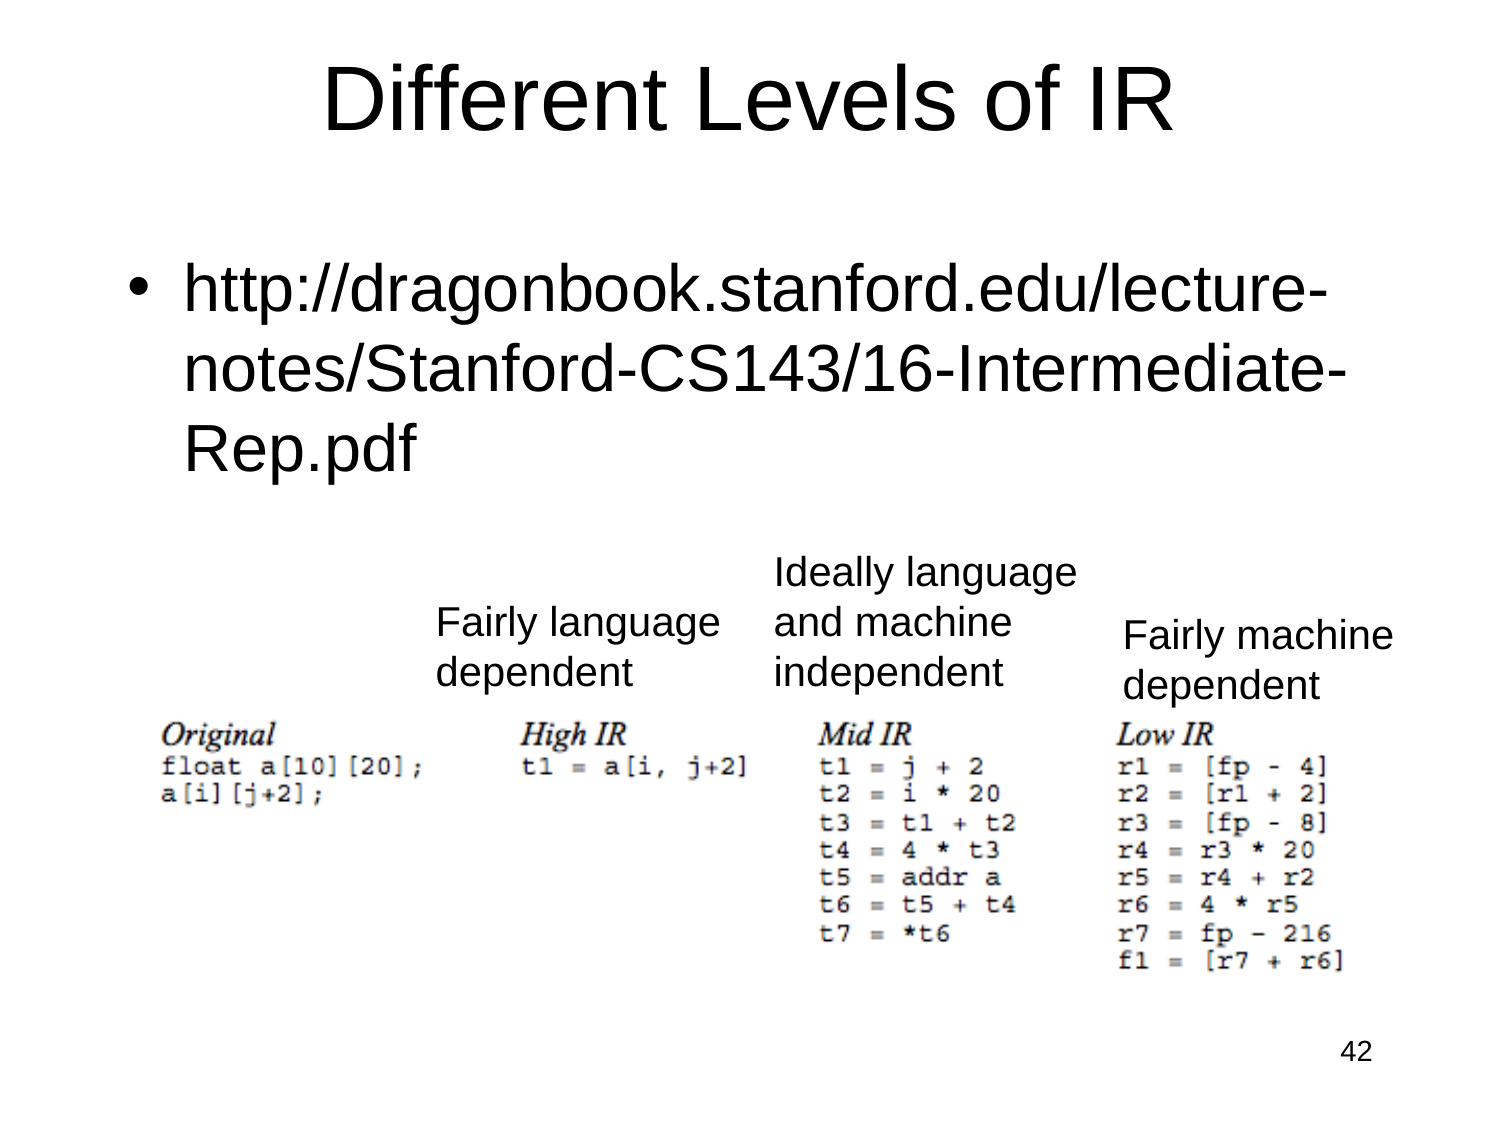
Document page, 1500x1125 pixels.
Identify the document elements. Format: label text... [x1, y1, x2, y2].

list http://dragonbook.stanford.edu/lecture-notes/Stanford-CS143/16-Intermediate-Rep.pdf [112, 237, 1388, 1051]
title Different Levels of IR [0, 0, 1500, 188]
picture [148, 706, 1352, 988]
text_box Fairly machine dependent [1107, 599, 1421, 716]
text_box Ideally language and machine independent [758, 537, 1105, 703]
text_box Fairly language dependent [420, 587, 737, 703]
text_box <number> [1074, 1025, 1388, 1101]
